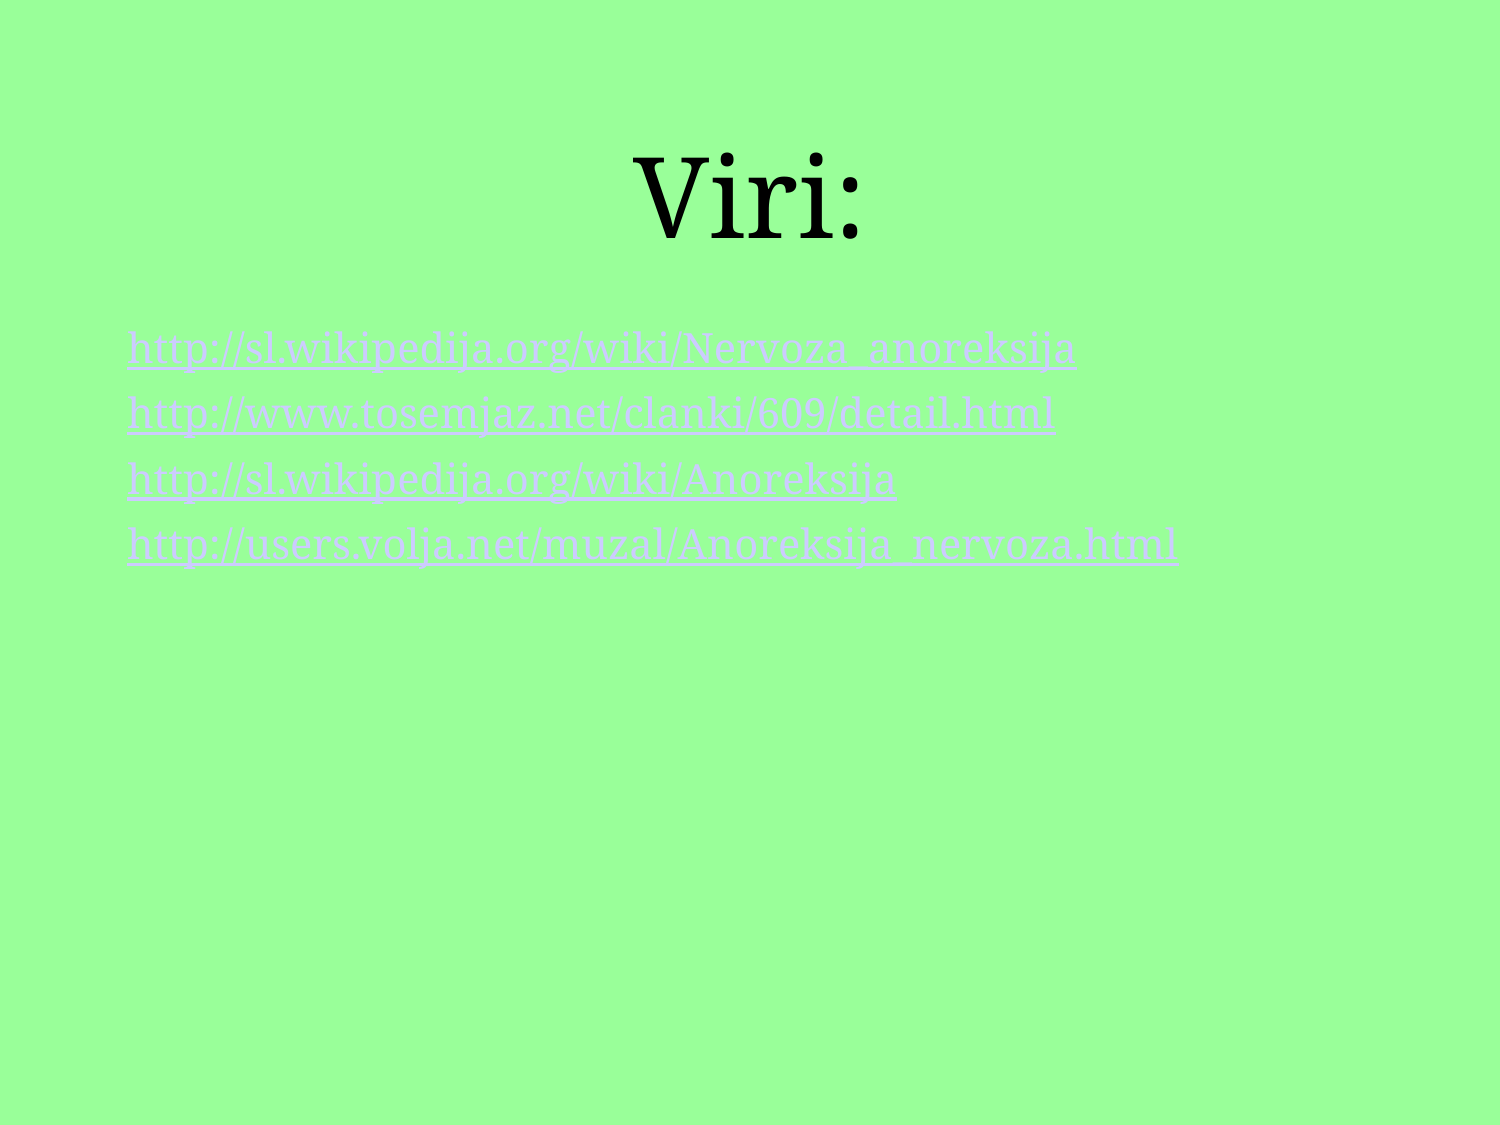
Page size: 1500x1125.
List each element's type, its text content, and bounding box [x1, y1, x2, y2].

title Viri: [112, 99, 1388, 288]
list http://sl.wikipedija.org/wiki/Nervoza_anoreksija http://www.tosemjaz.net/clanki/609/detail.html http://sl.wikipedija.org/wiki/Anoreksija http://users.volja.net/muzal/Anoreksija_nervoza.html [112, 314, 1388, 990]
